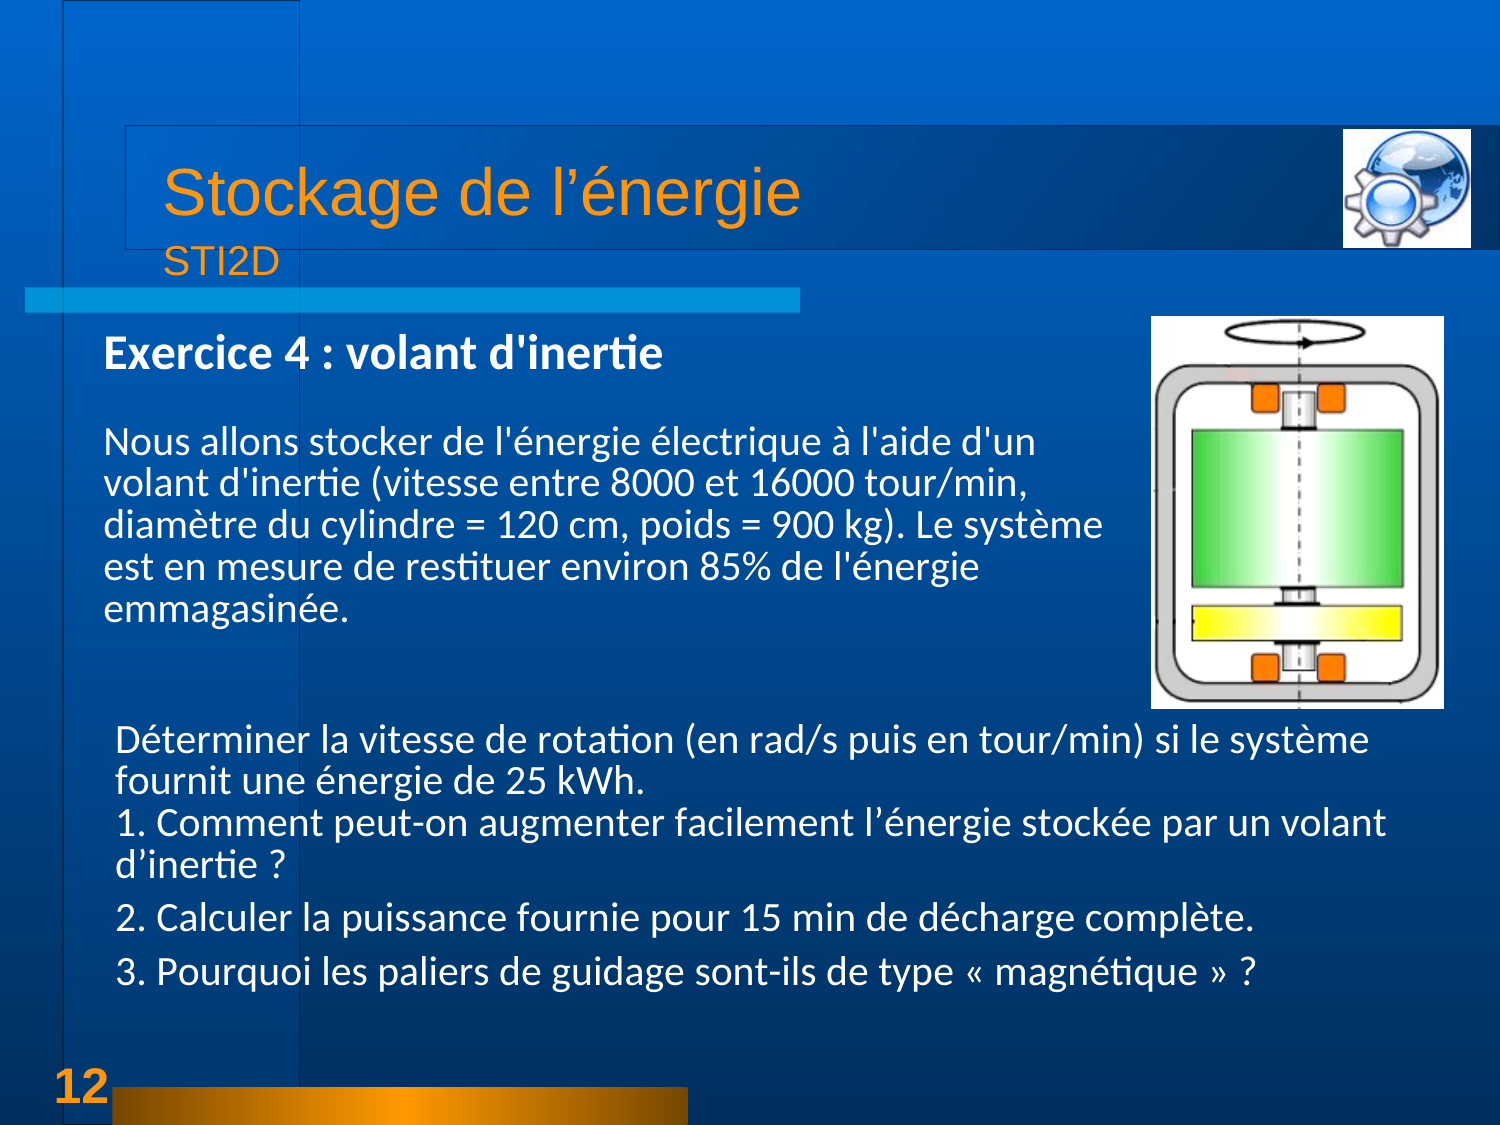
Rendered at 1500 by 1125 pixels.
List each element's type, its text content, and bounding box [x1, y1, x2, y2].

picture [1343, 129, 1471, 248]
picture [1151, 316, 1444, 709]
text_box Exercice 4 : volant d'inertie Nous allons stocker de l'énergie électrique à l'aide d'un volant d'inertie (vitesse entre 8000 et 16000 tour/min, diamètre du cylindre = 120 cm, poids = 900 kg). Le système est en mesure de restituer environ 85% de l'énergie emmagasinée. [88, 324, 1123, 707]
text_box Déterminer la vitesse de rotation (en rad/s puis en tour/min) si le système fournit une énergie de 25 kWh. Comment peut-on augmenter facilement l’énergie stockée par un volant d’inertie ? Calculer la puissance fournie pour 15 min de décharge complète. Pourquoi les paliers de guidage sont-ils de type « magnétique » ? [100, 714, 1447, 1060]
